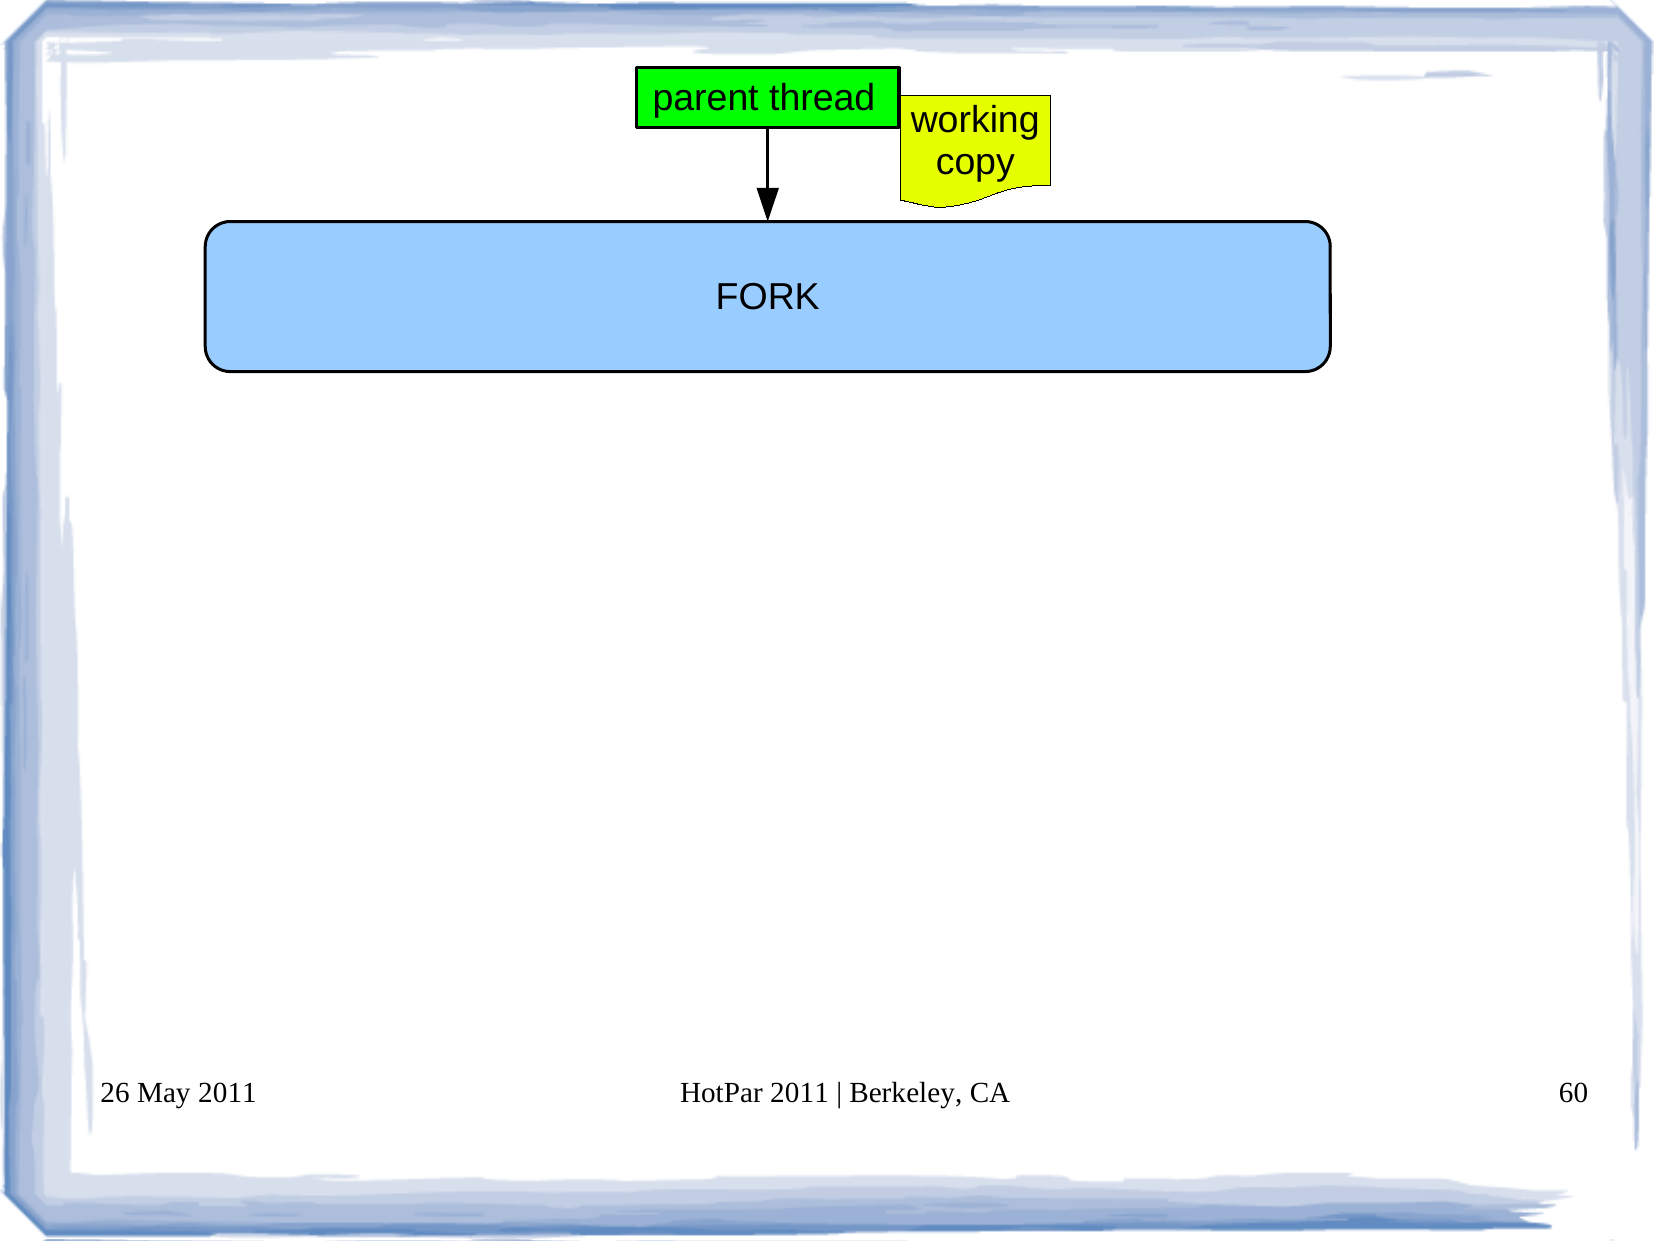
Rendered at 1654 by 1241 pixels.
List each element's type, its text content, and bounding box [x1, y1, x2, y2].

text_box parent thread [636, 67, 899, 128]
text_box working copy [900, 95, 1051, 208]
picture [0, 0, 1654, 1241]
text_box FORK [205, 221, 1331, 372]
